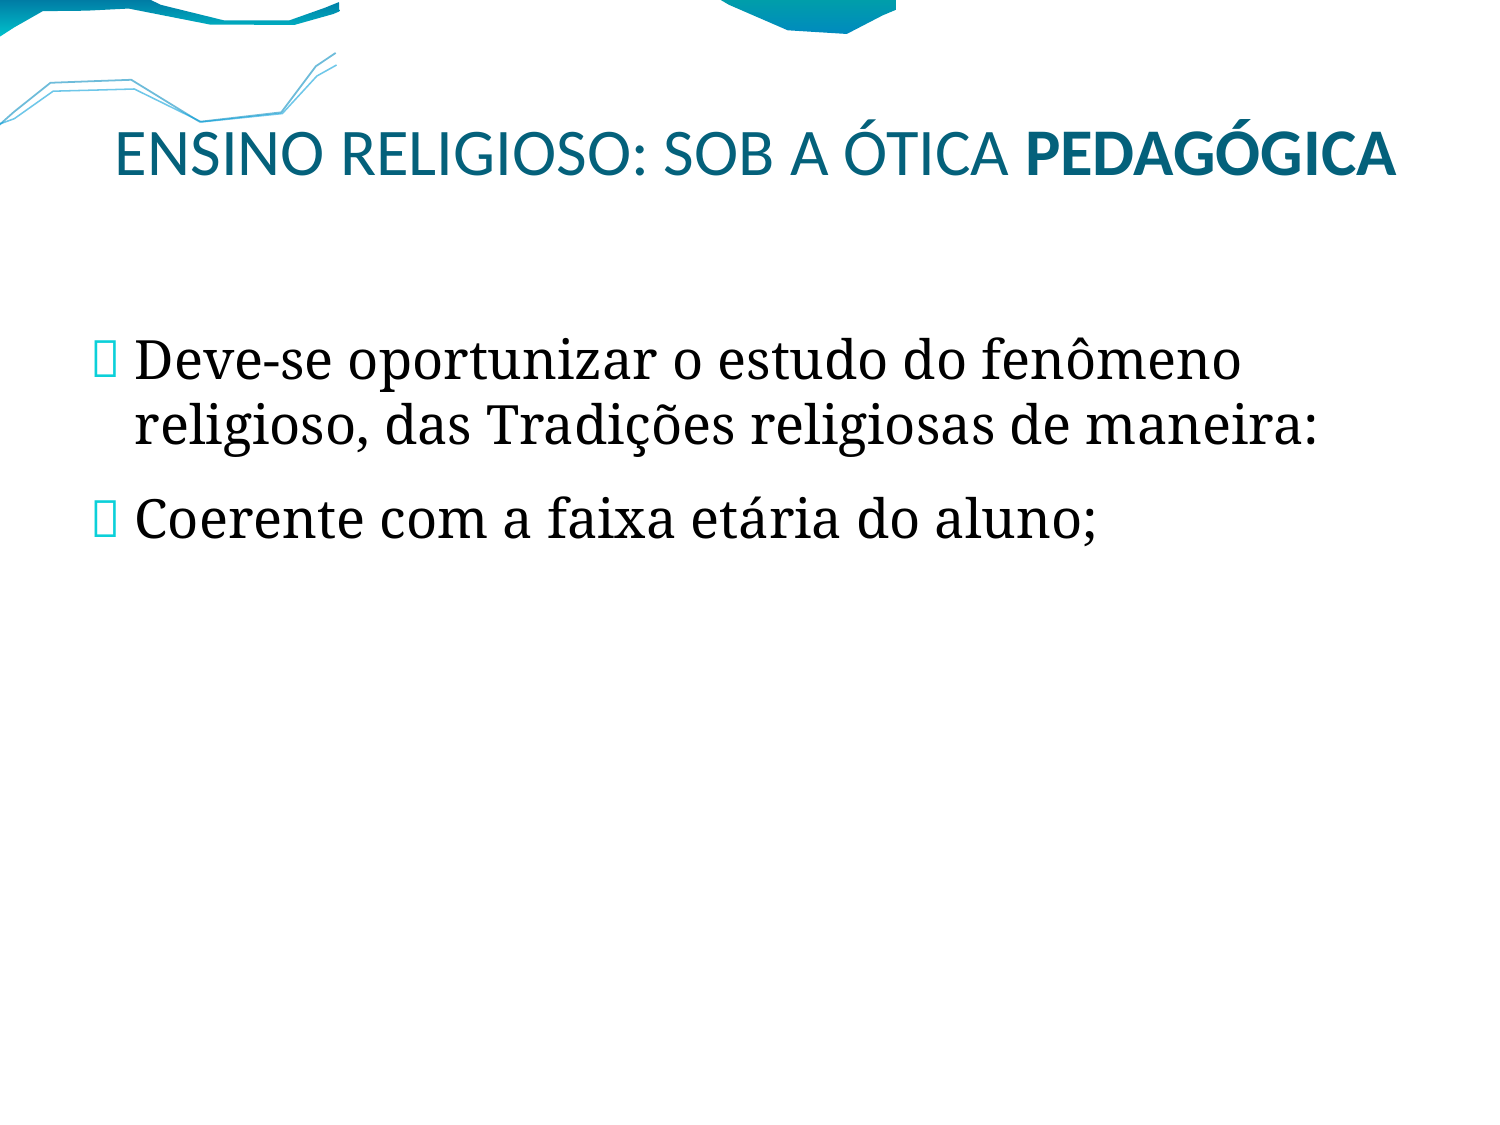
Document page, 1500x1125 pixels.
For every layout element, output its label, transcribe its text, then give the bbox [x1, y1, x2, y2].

title ENSINO RELIGIOSO: SOB A ÓTICA PEDAGÓGICA [100, 101, 1500, 197]
list Deve-se oportunizar o estudo do fenômeno religioso, das Tradições religiosas de maneira: Coerente com a faixa etária do aluno; [75, 317, 1425, 1038]
